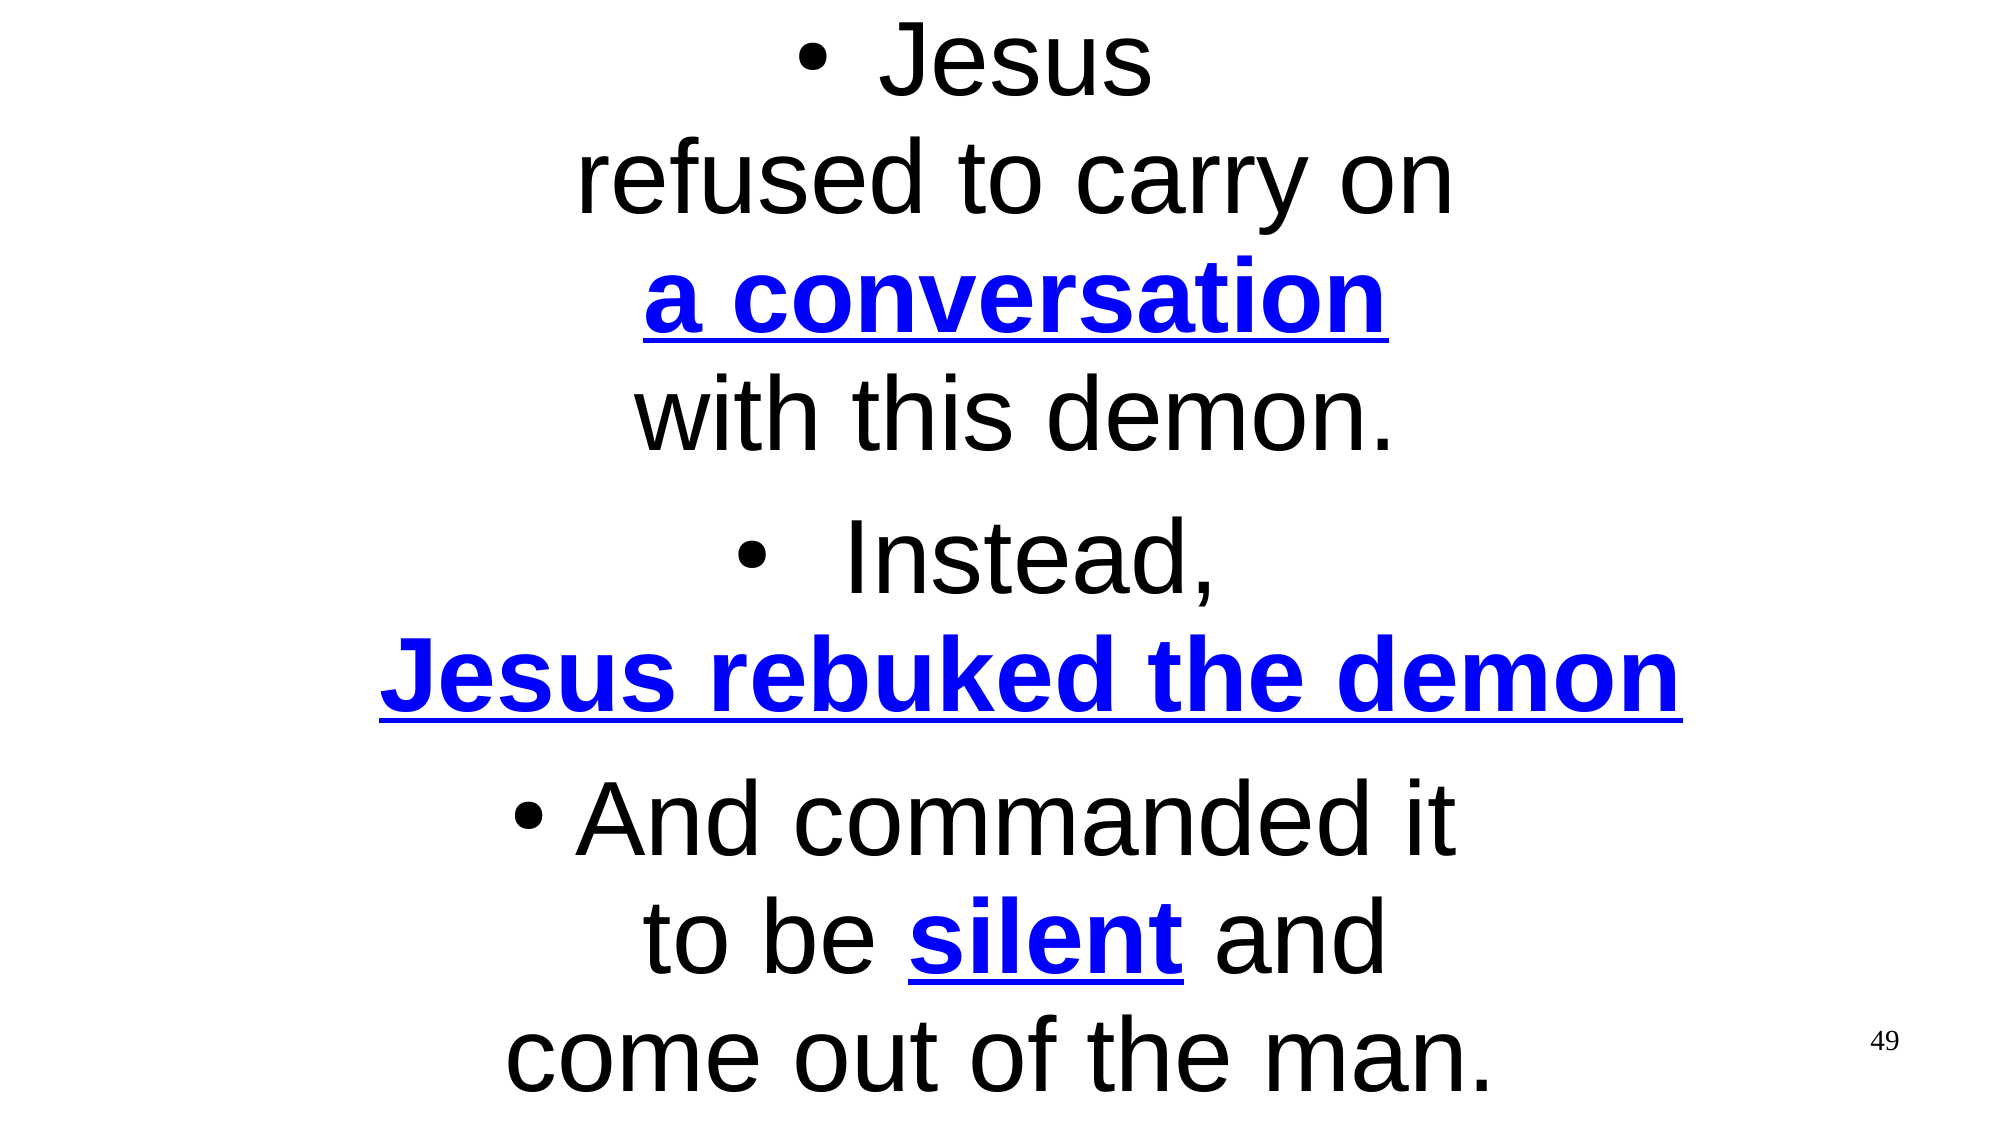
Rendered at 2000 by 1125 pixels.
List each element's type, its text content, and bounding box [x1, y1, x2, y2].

list Jesus refused to carry on a conversation with this demon. Instead, Jesus rebuked the demon And commanded it to be silent and come out of the man. [0, 0, 1996, 1123]
